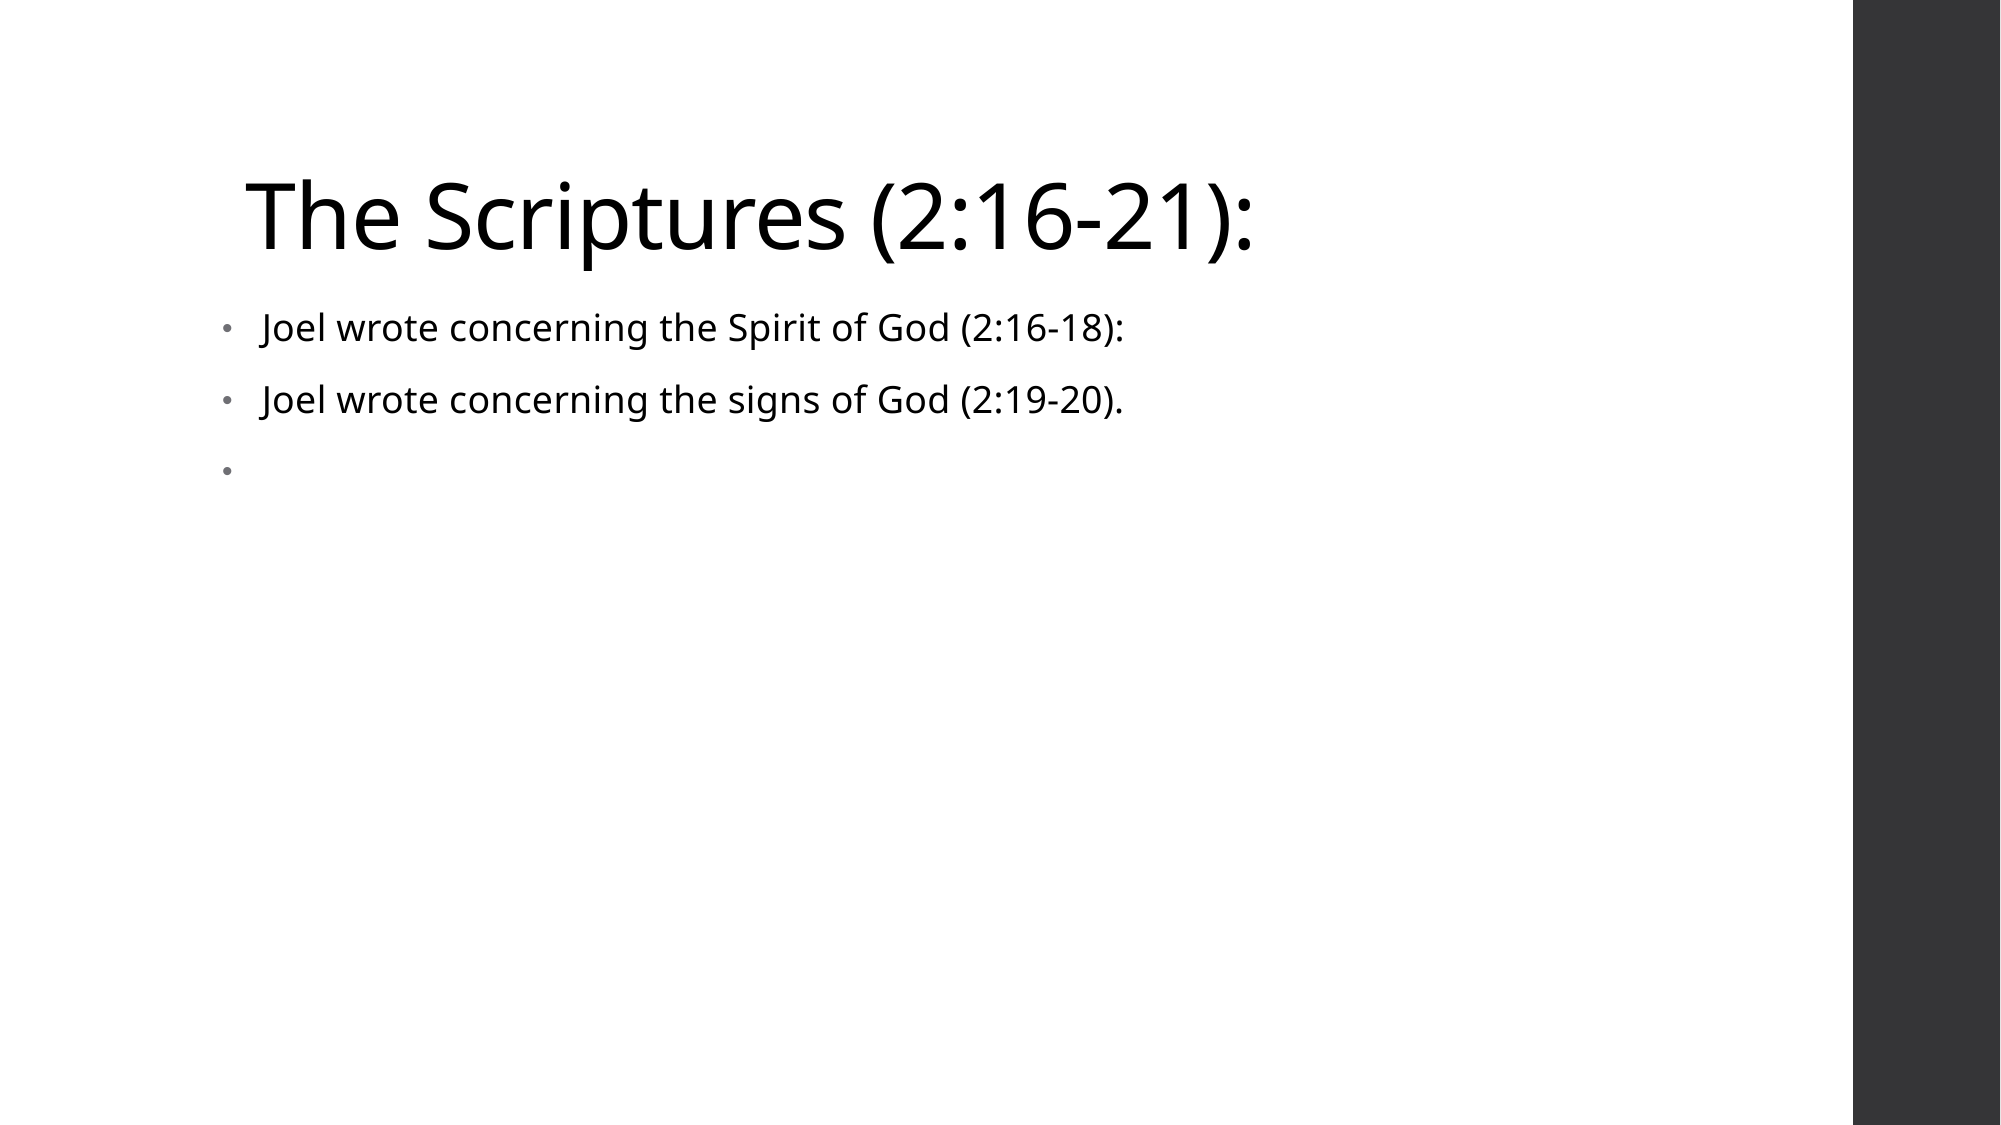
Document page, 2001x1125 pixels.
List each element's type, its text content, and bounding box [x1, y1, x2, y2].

list Joel wrote concerning the Spirit of God (2:16-18): Joel wrote concerning the signs of God (2:19-20). [206, 299, 1617, 1014]
title The Scriptures (2:16-21): [206, 60, 1797, 278]
